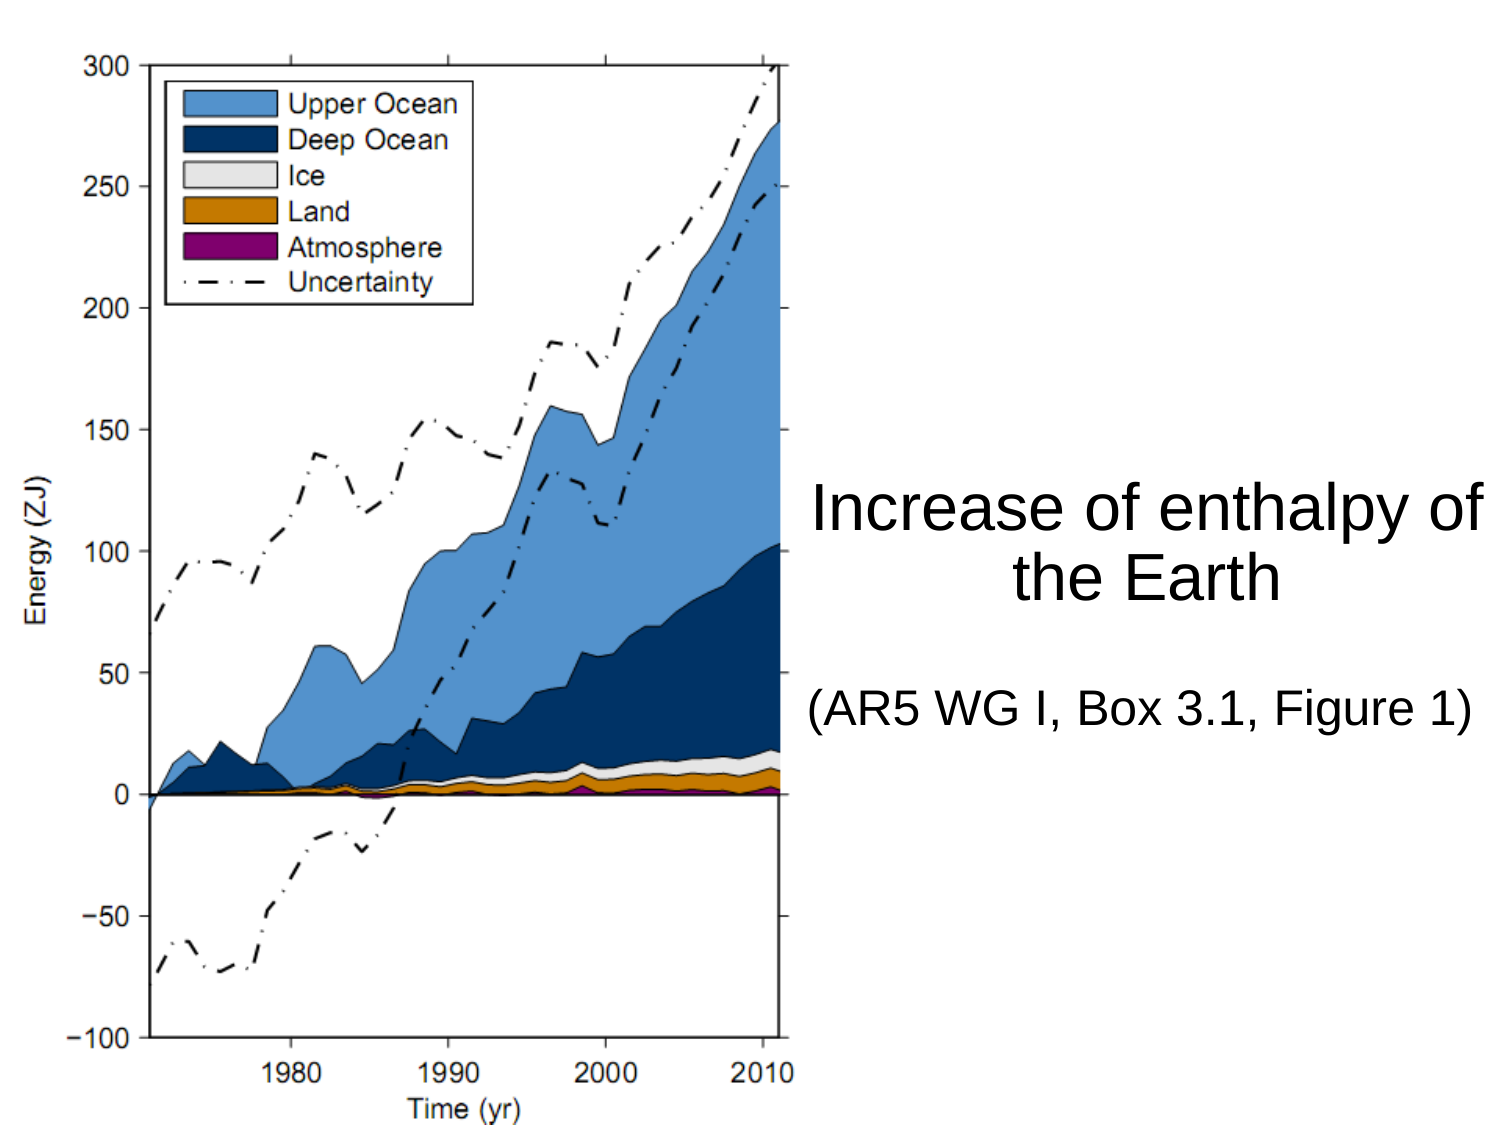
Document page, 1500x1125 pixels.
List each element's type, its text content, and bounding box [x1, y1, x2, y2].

title Increase of enthalpy of the Earth (AR5 WG I, Box 3.1, Figure 1) [804, 206, 1498, 1004]
picture [0, 37, 804, 1125]
